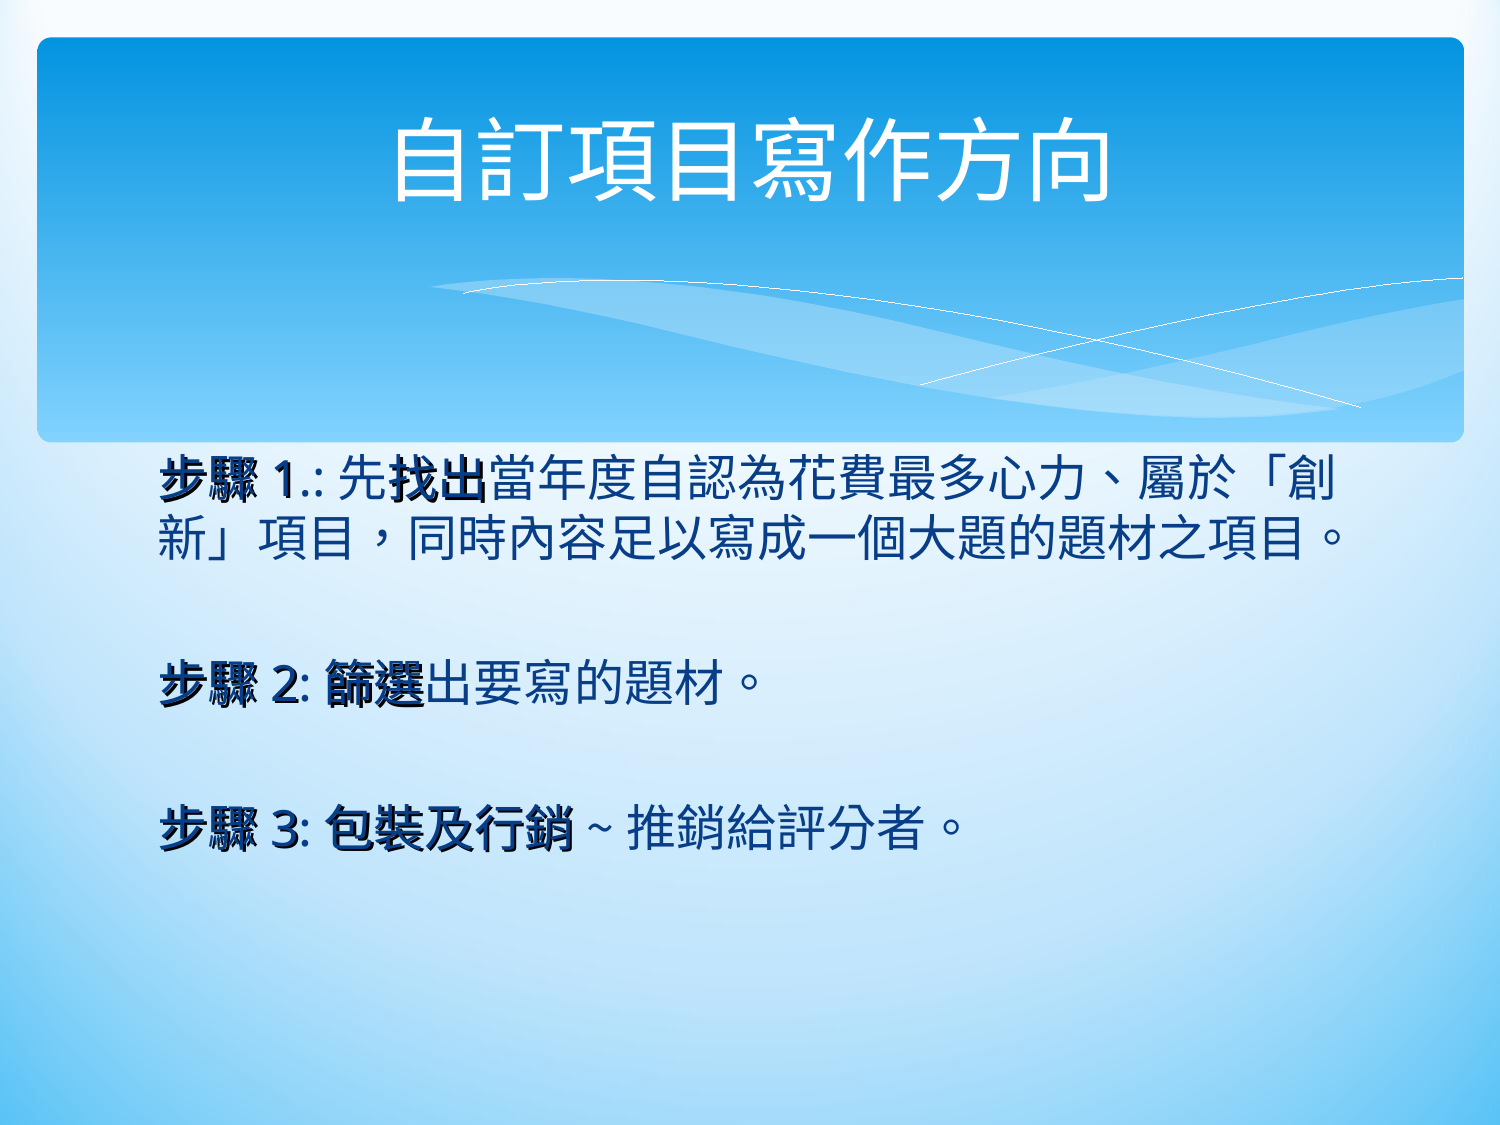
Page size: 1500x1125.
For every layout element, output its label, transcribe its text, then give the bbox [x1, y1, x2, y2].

title 自訂項目寫作方向 [75, 55, 1426, 261]
picture [0, 0, 1500, 1125]
list 步驟1.:先找出當年度自認為花費最多心力、屬於「創新」項目，同時內容足以寫成一個大題的題材之項目。 步驟2:篩選出要寫的題材。 步驟3:包裝及行銷~推銷給評分者。 [142, 438, 1359, 1005]
